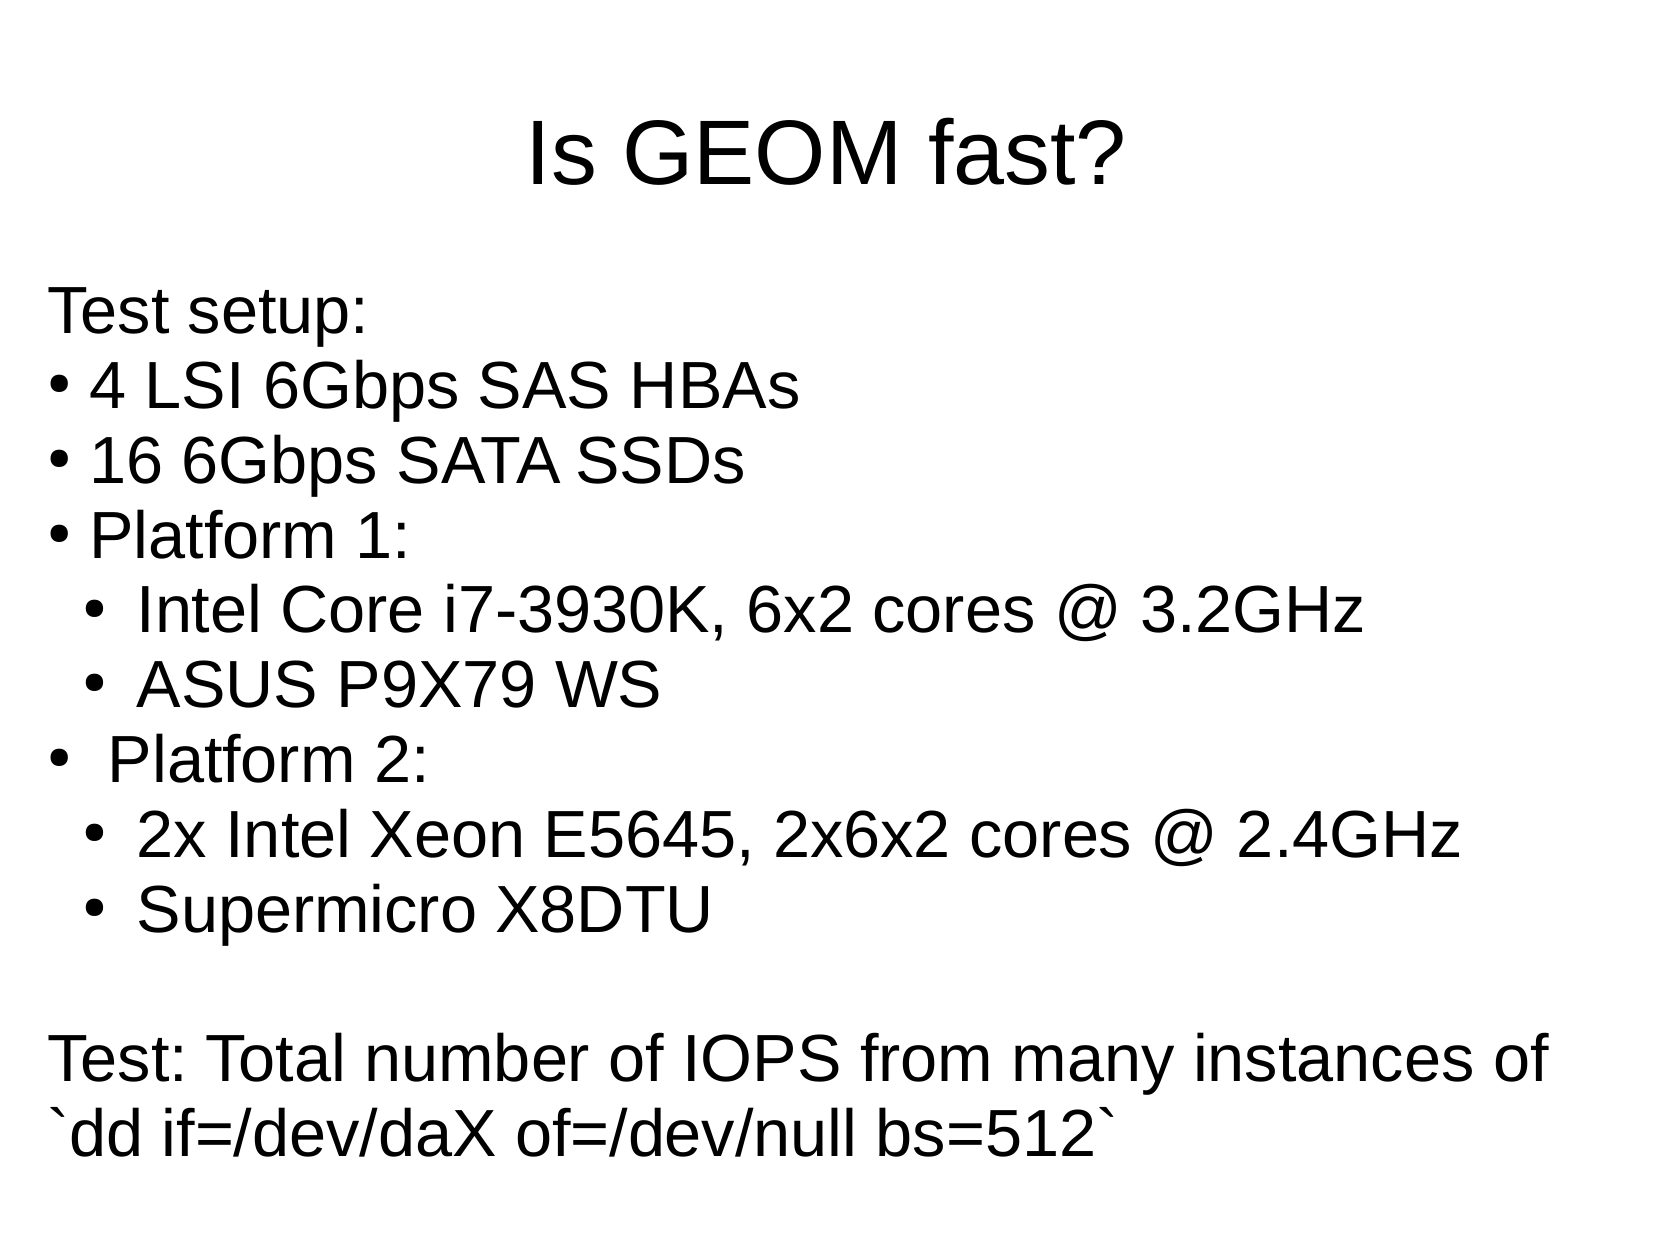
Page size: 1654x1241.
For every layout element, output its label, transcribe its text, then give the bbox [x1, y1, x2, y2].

subtitle Test setup: 4 LSI 6Gbps SAS HBAs 16 6Gbps SATA SSDs Platform 1: Intel Core i7-3930K, 6x2 cores @ 3.2GHz ASUS P9X79 WS Platform 2: 2x Intel Xeon E5645, 2x6x2 cores @ 2.4GHz Supermicro X8DTU Test: Total number of IOPS from many instances of `dd if=/dev/daX of=/dev/null bs=512` [47, 224, 1607, 1220]
title Is GEOM fast? [82, 49, 1571, 257]
